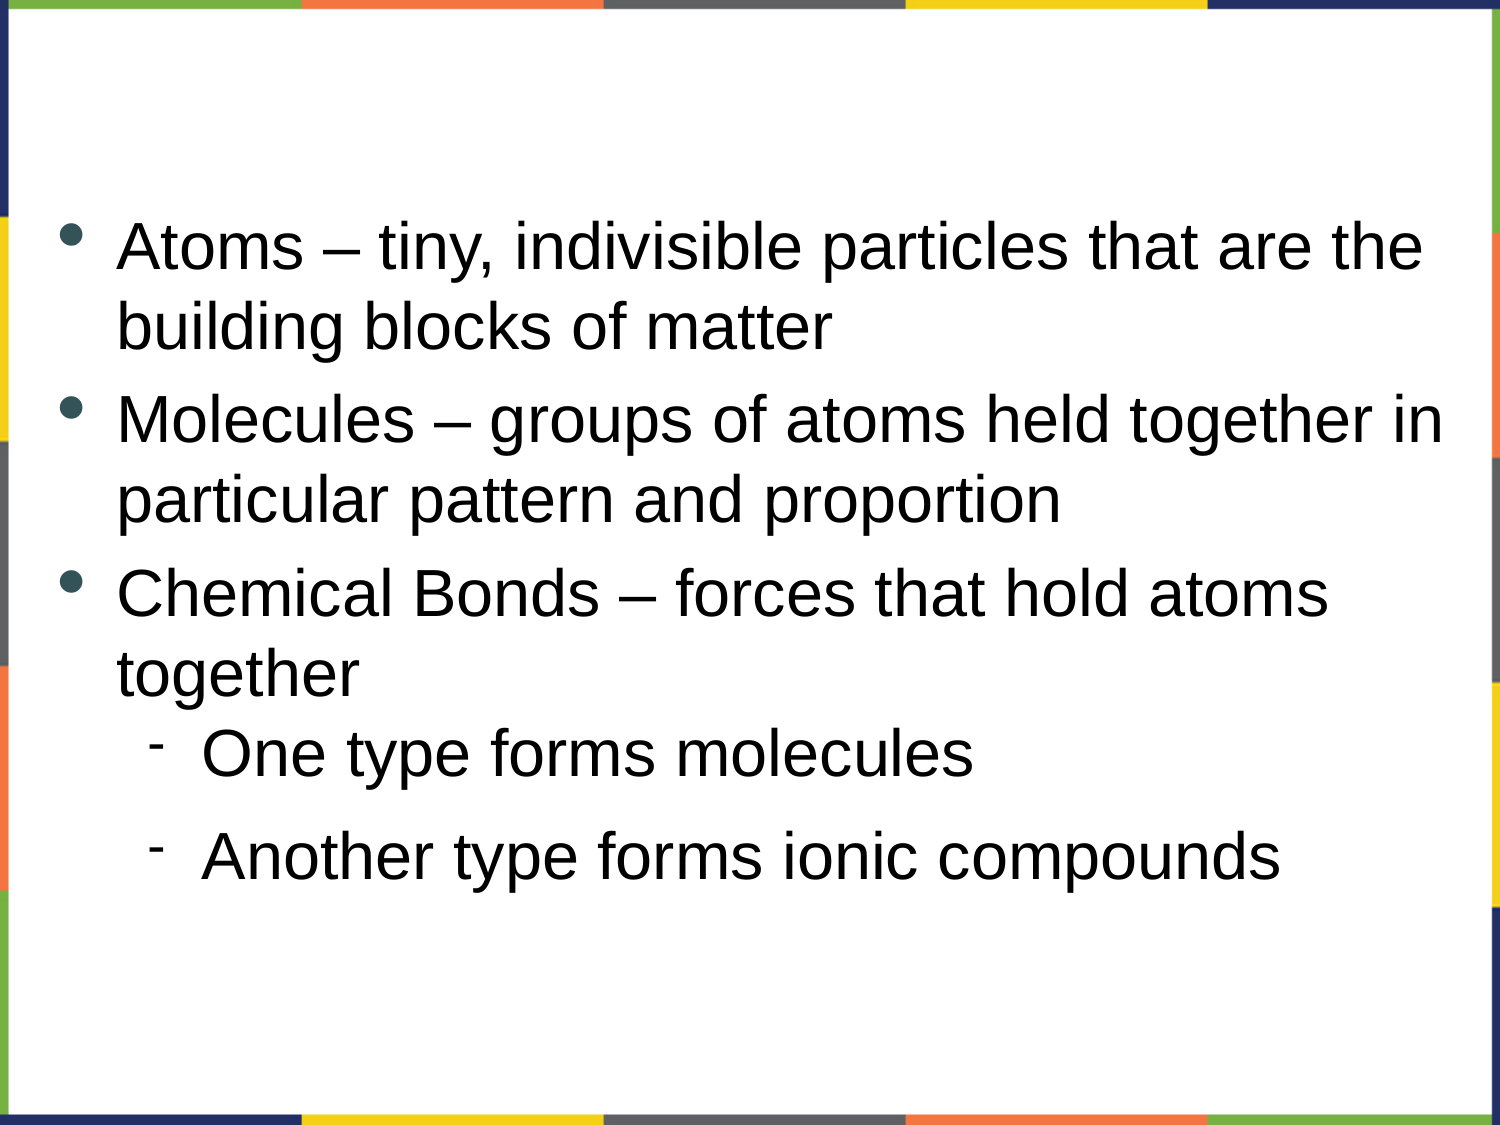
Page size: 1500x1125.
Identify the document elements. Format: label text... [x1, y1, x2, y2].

picture [0, 0, 1500, 1125]
text_box Atoms – tiny, indivisible particles that are the building blocks of matter Molecules – groups of atoms held together in particular pattern and proportion Chemical Bonds – forces that hold atoms together One type forms molecules Another type forms ionic compounds [45, 195, 1471, 1006]
